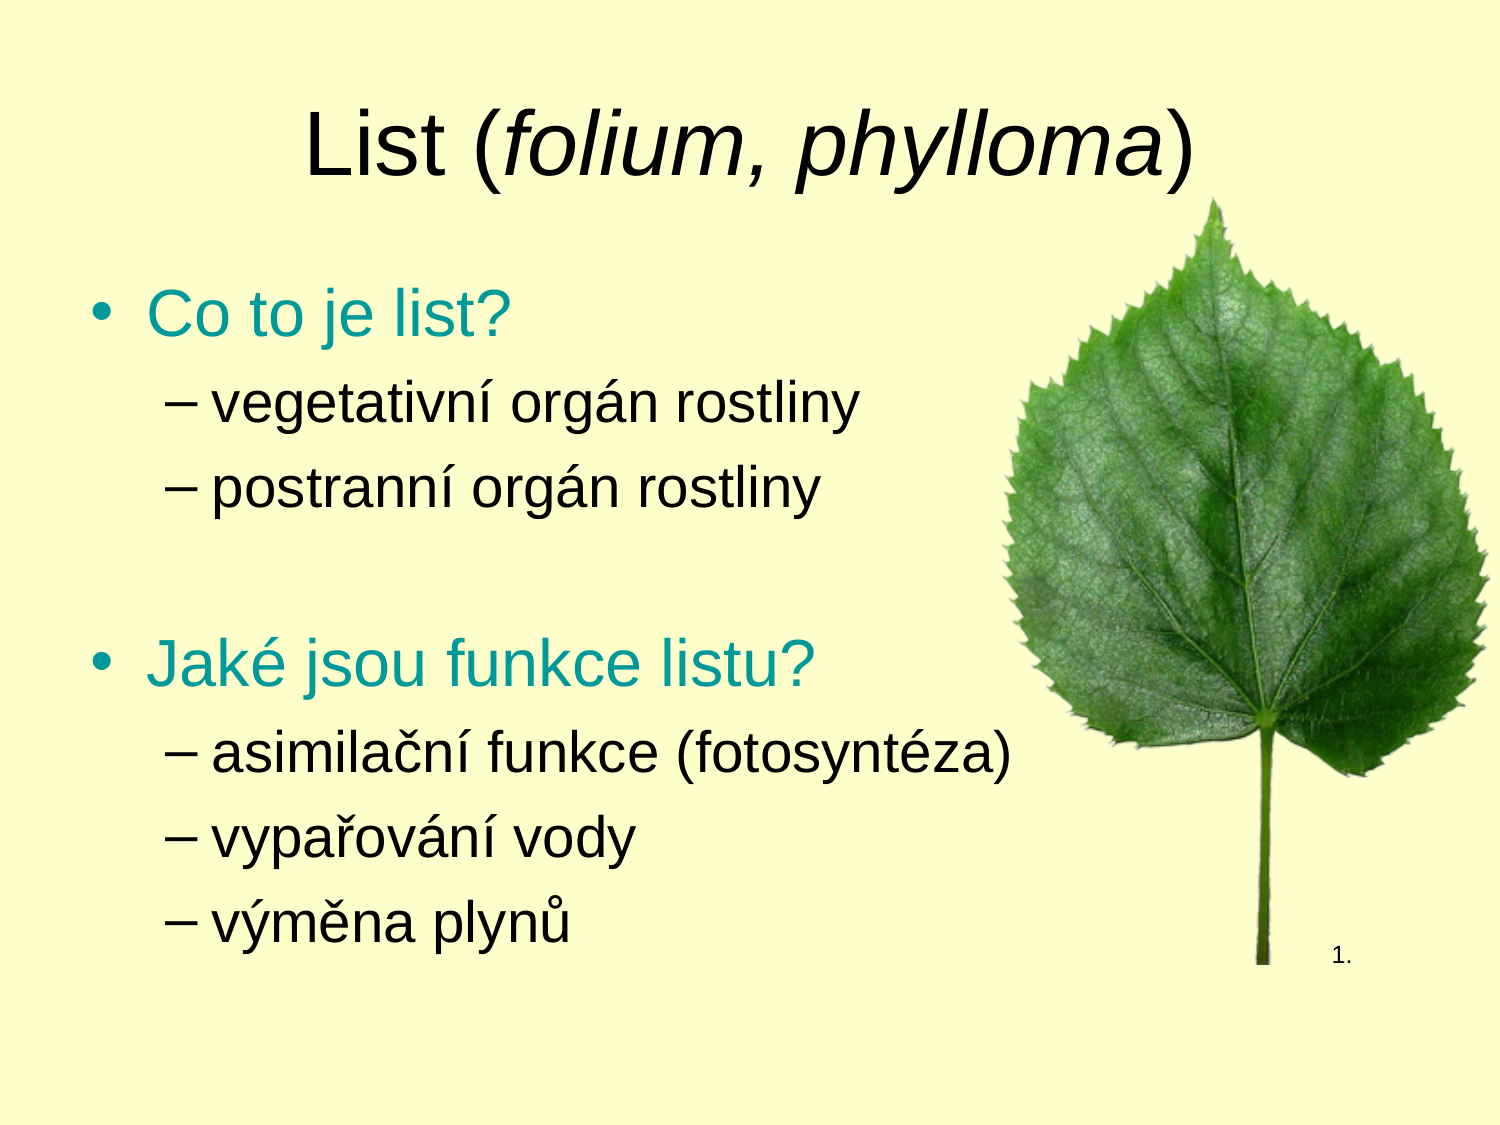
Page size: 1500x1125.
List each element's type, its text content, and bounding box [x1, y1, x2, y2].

text_box 1. [1316, 931, 1412, 977]
picture [974, 195, 1500, 965]
list Co to je list? vegetativní orgán rostliny postranní orgán rostliny Jaké jsou funkce listu? asimilační funkce (fotosyntéza) vypařování vody výměna plynů [75, 262, 1426, 1046]
title List (folium, phylloma) [75, 45, 1426, 233]
